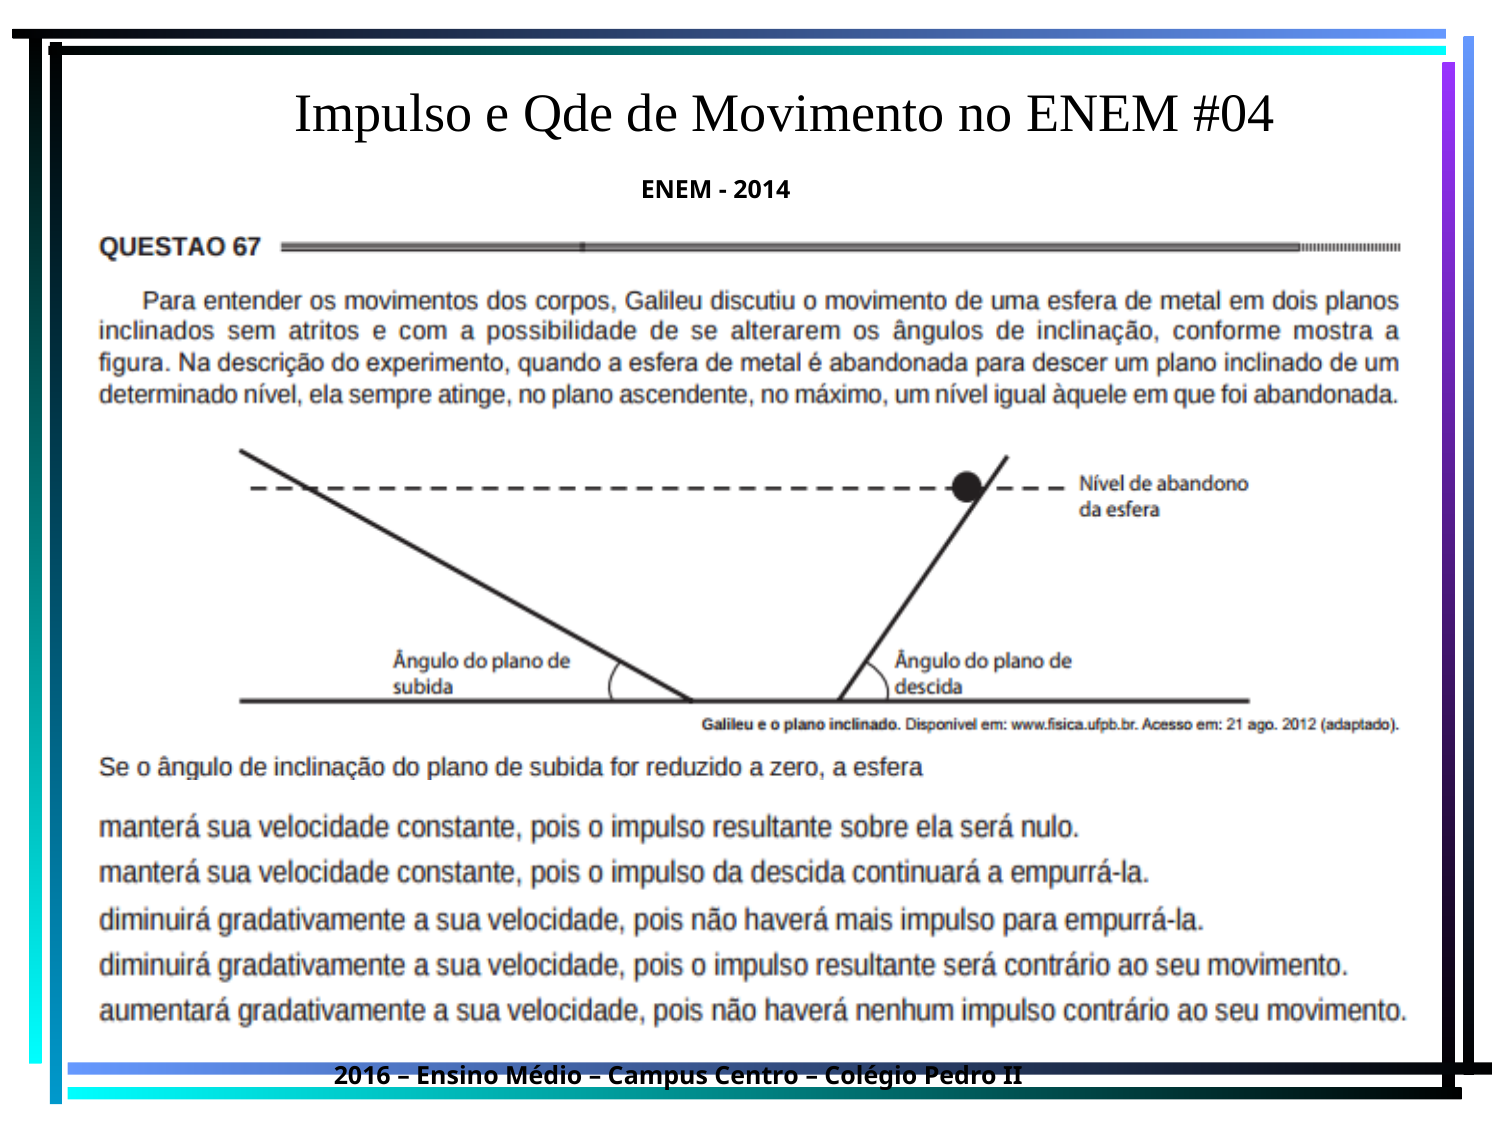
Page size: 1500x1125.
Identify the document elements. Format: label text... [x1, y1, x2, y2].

title Impulso e Qde de Movimento no ENEM #04 [200, 71, 1371, 148]
text_box 2016 – Ensino Médio – Campus Centro – Colégio Pedro II [318, 1052, 1039, 1098]
picture [0, 0, 1500, 1125]
text_box ENEM - 2014 [625, 166, 806, 212]
